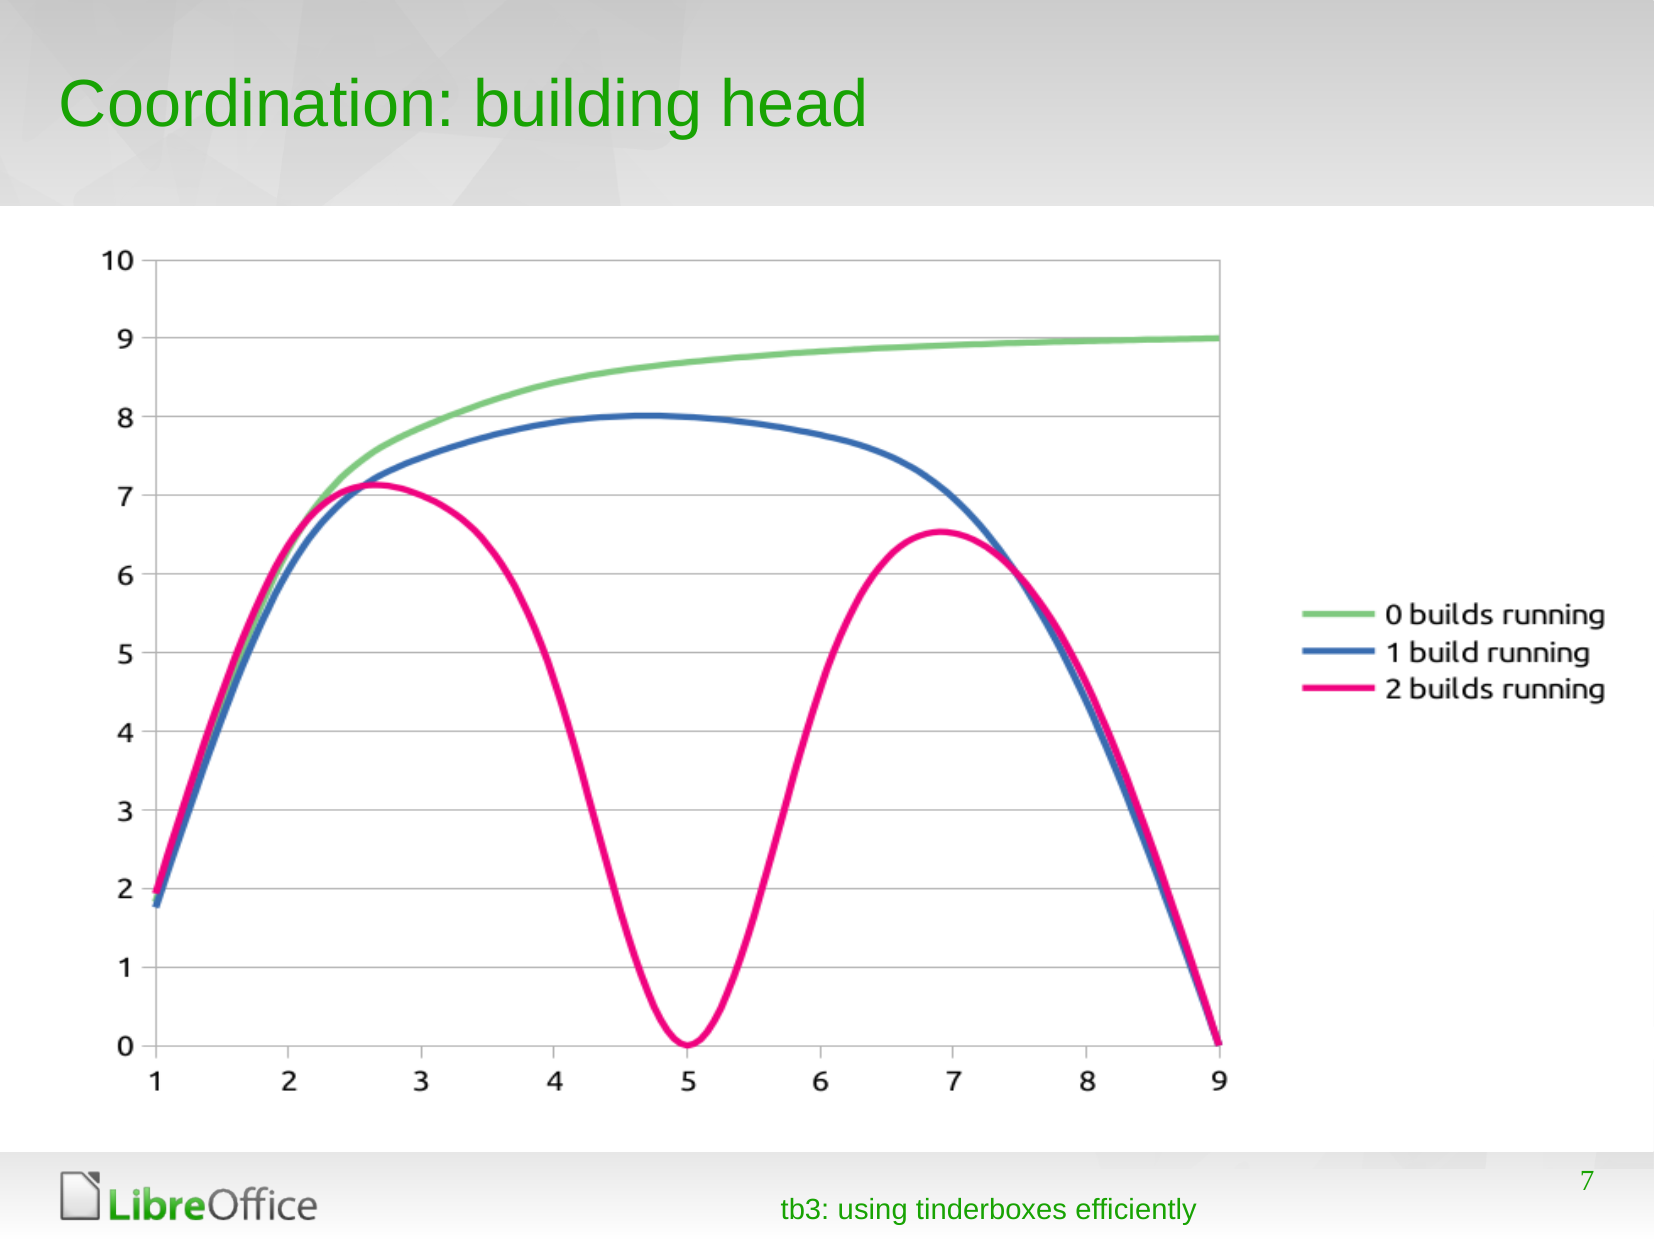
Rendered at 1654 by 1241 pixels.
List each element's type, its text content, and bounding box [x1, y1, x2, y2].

picture [0, 0, 1654, 1240]
title Coordination: building head [59, 29, 1595, 178]
